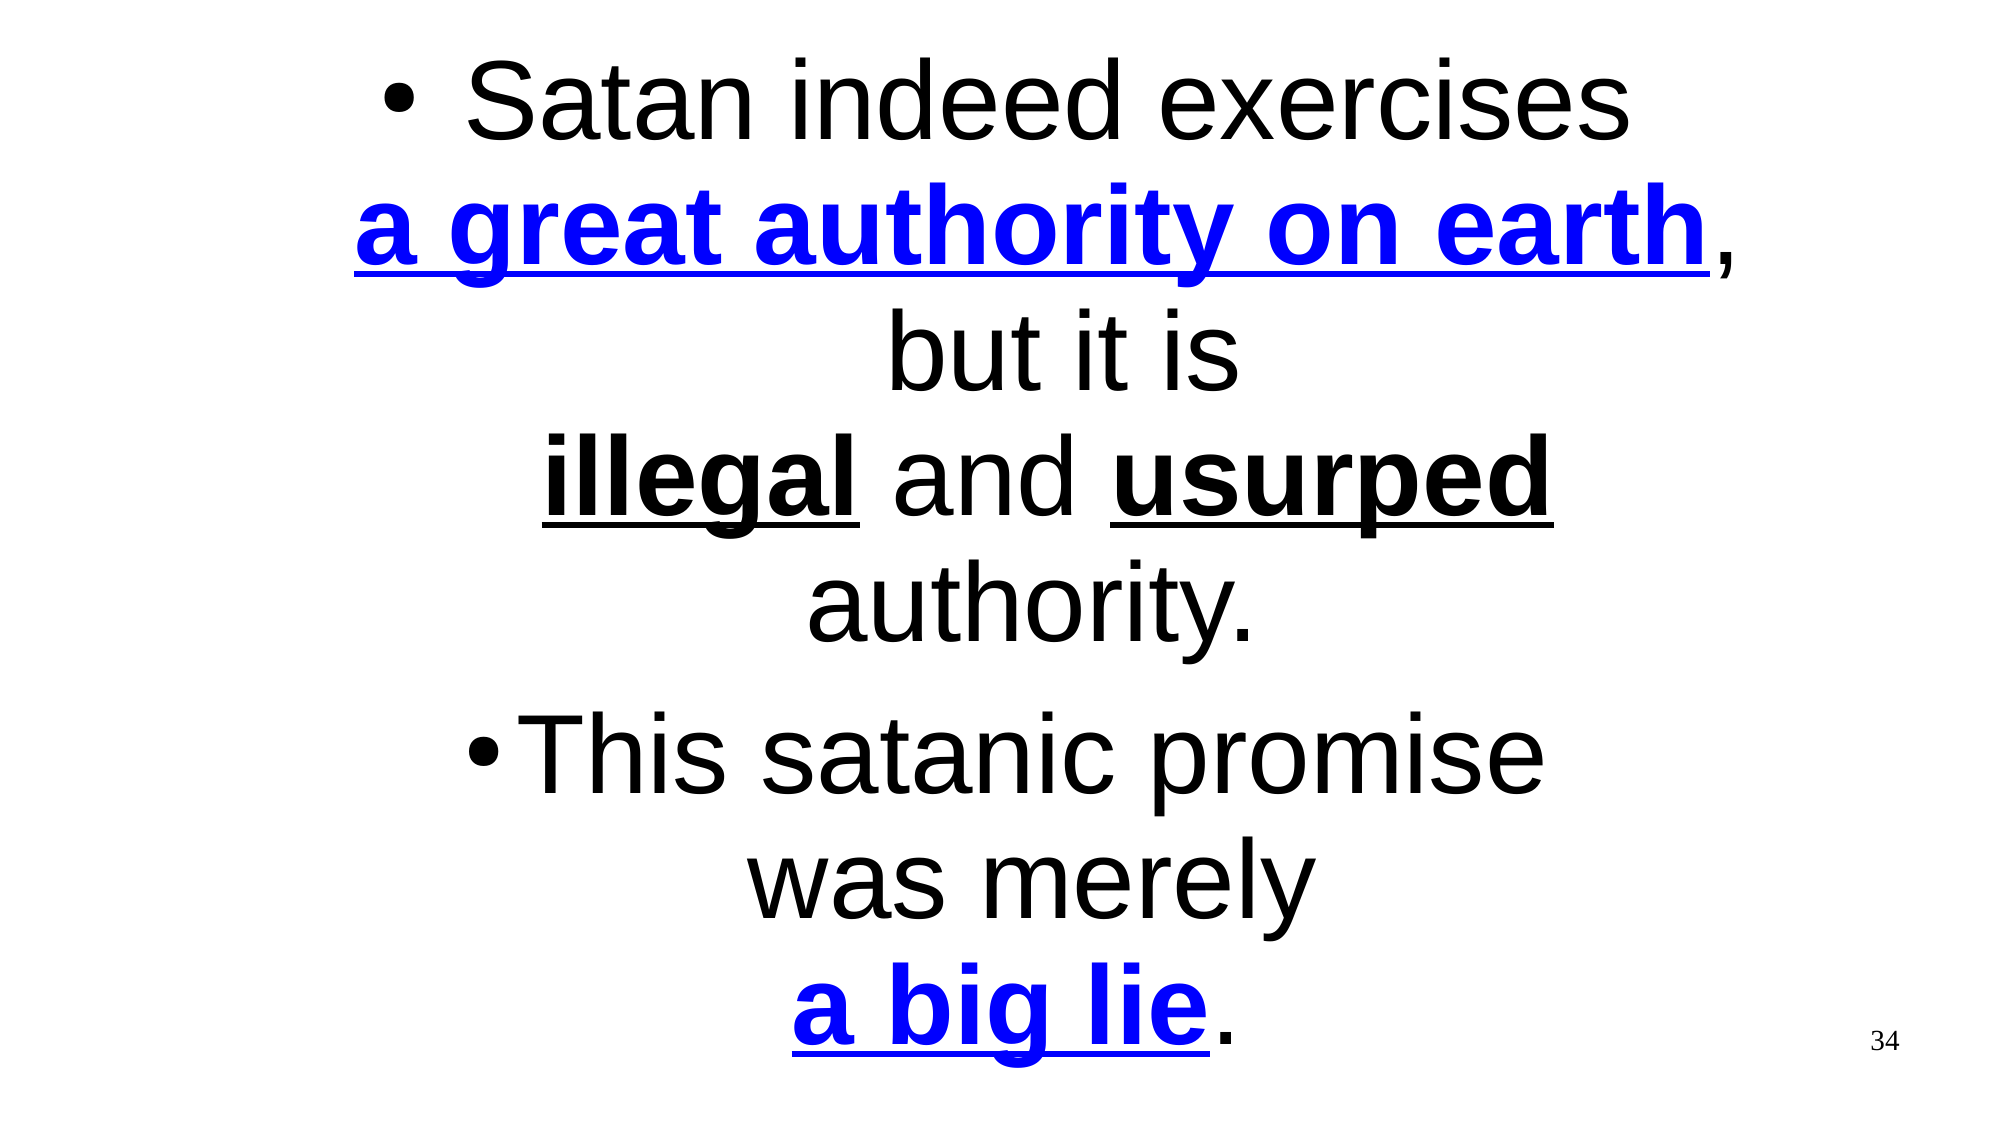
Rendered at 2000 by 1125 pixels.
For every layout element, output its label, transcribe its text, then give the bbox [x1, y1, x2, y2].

list Satan indeed exercises a great authority on earth, but it is illegal and usurped authority. This satanic promise was merely a big lie. [37, 37, 1988, 1088]
